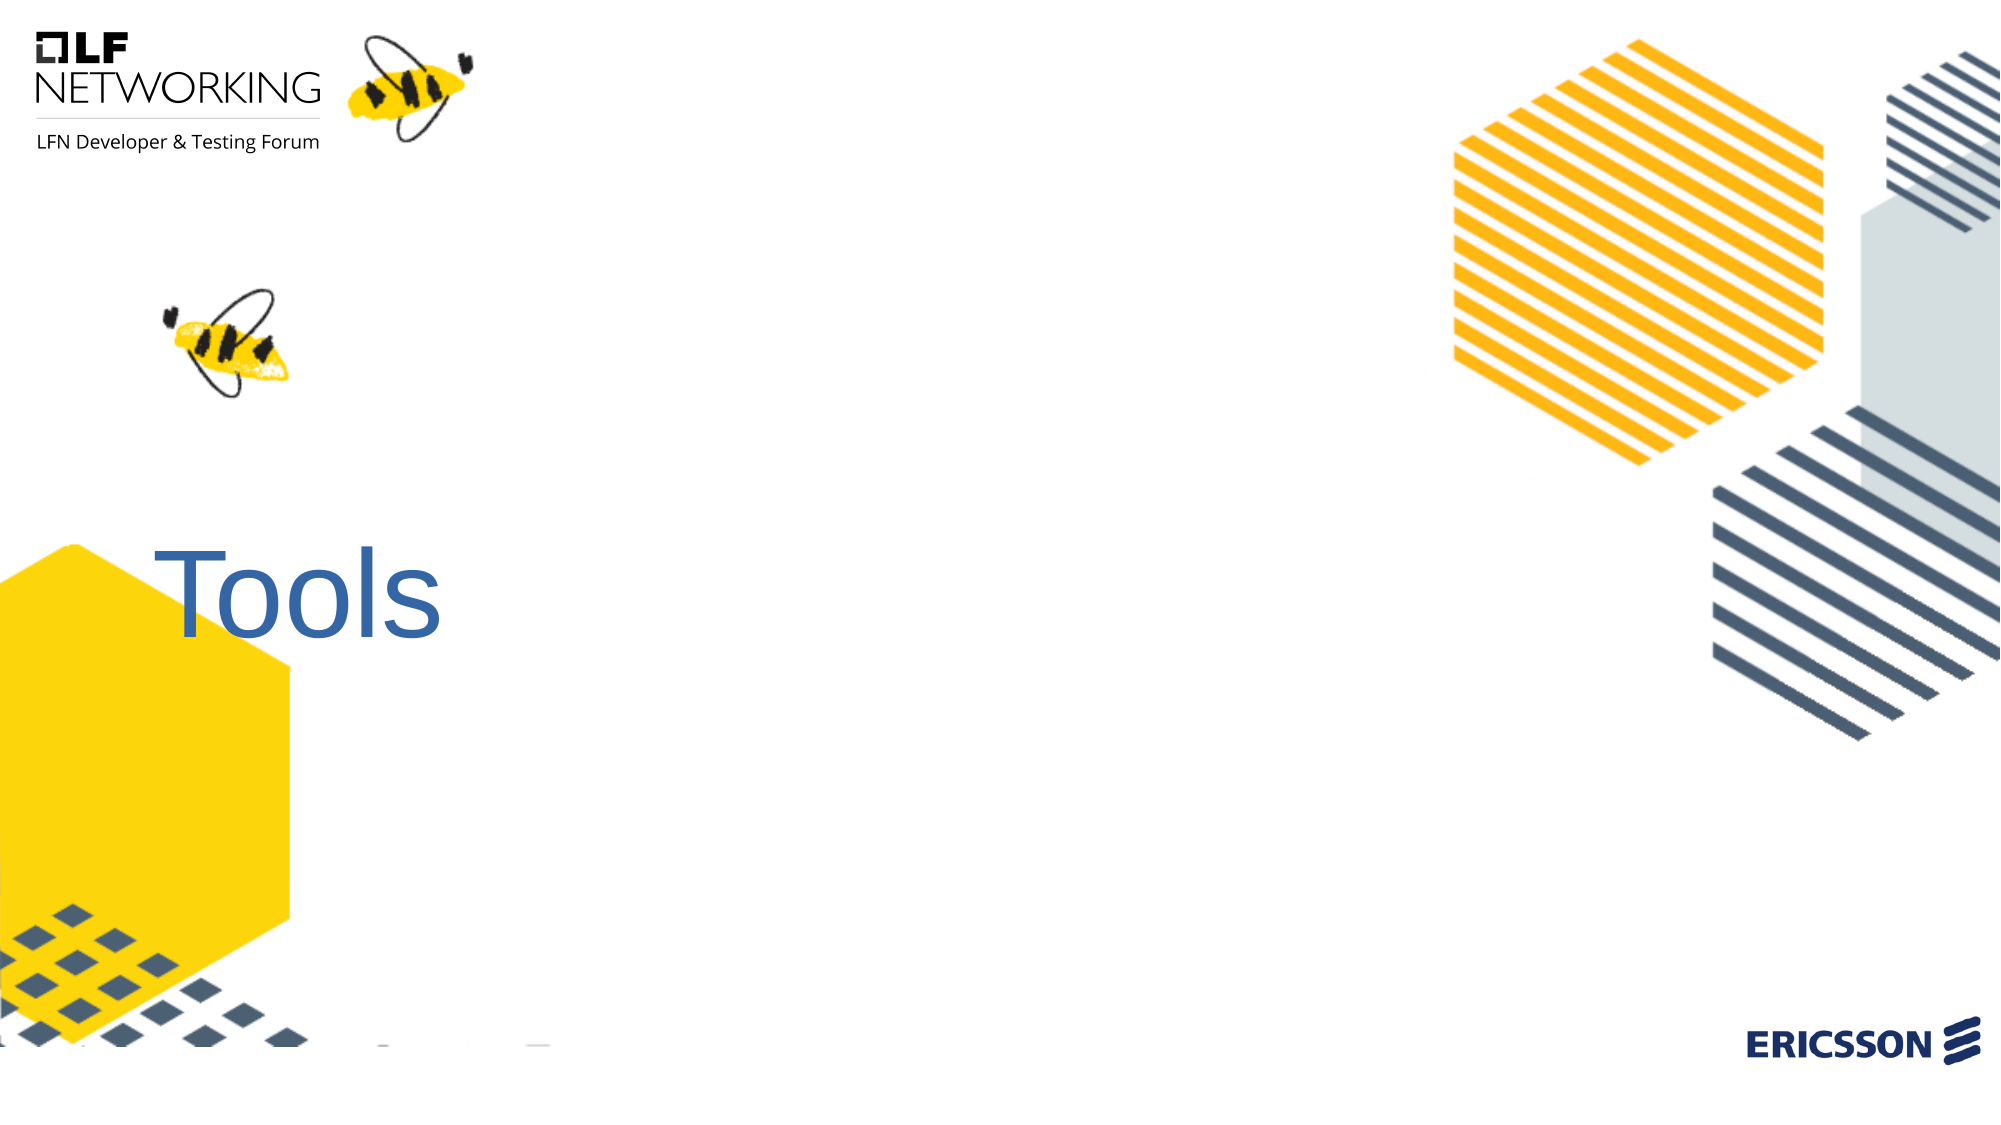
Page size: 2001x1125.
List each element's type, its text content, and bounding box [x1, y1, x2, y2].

picture [0, 0, 2000, 1116]
title Tools [137, 203, 1863, 672]
